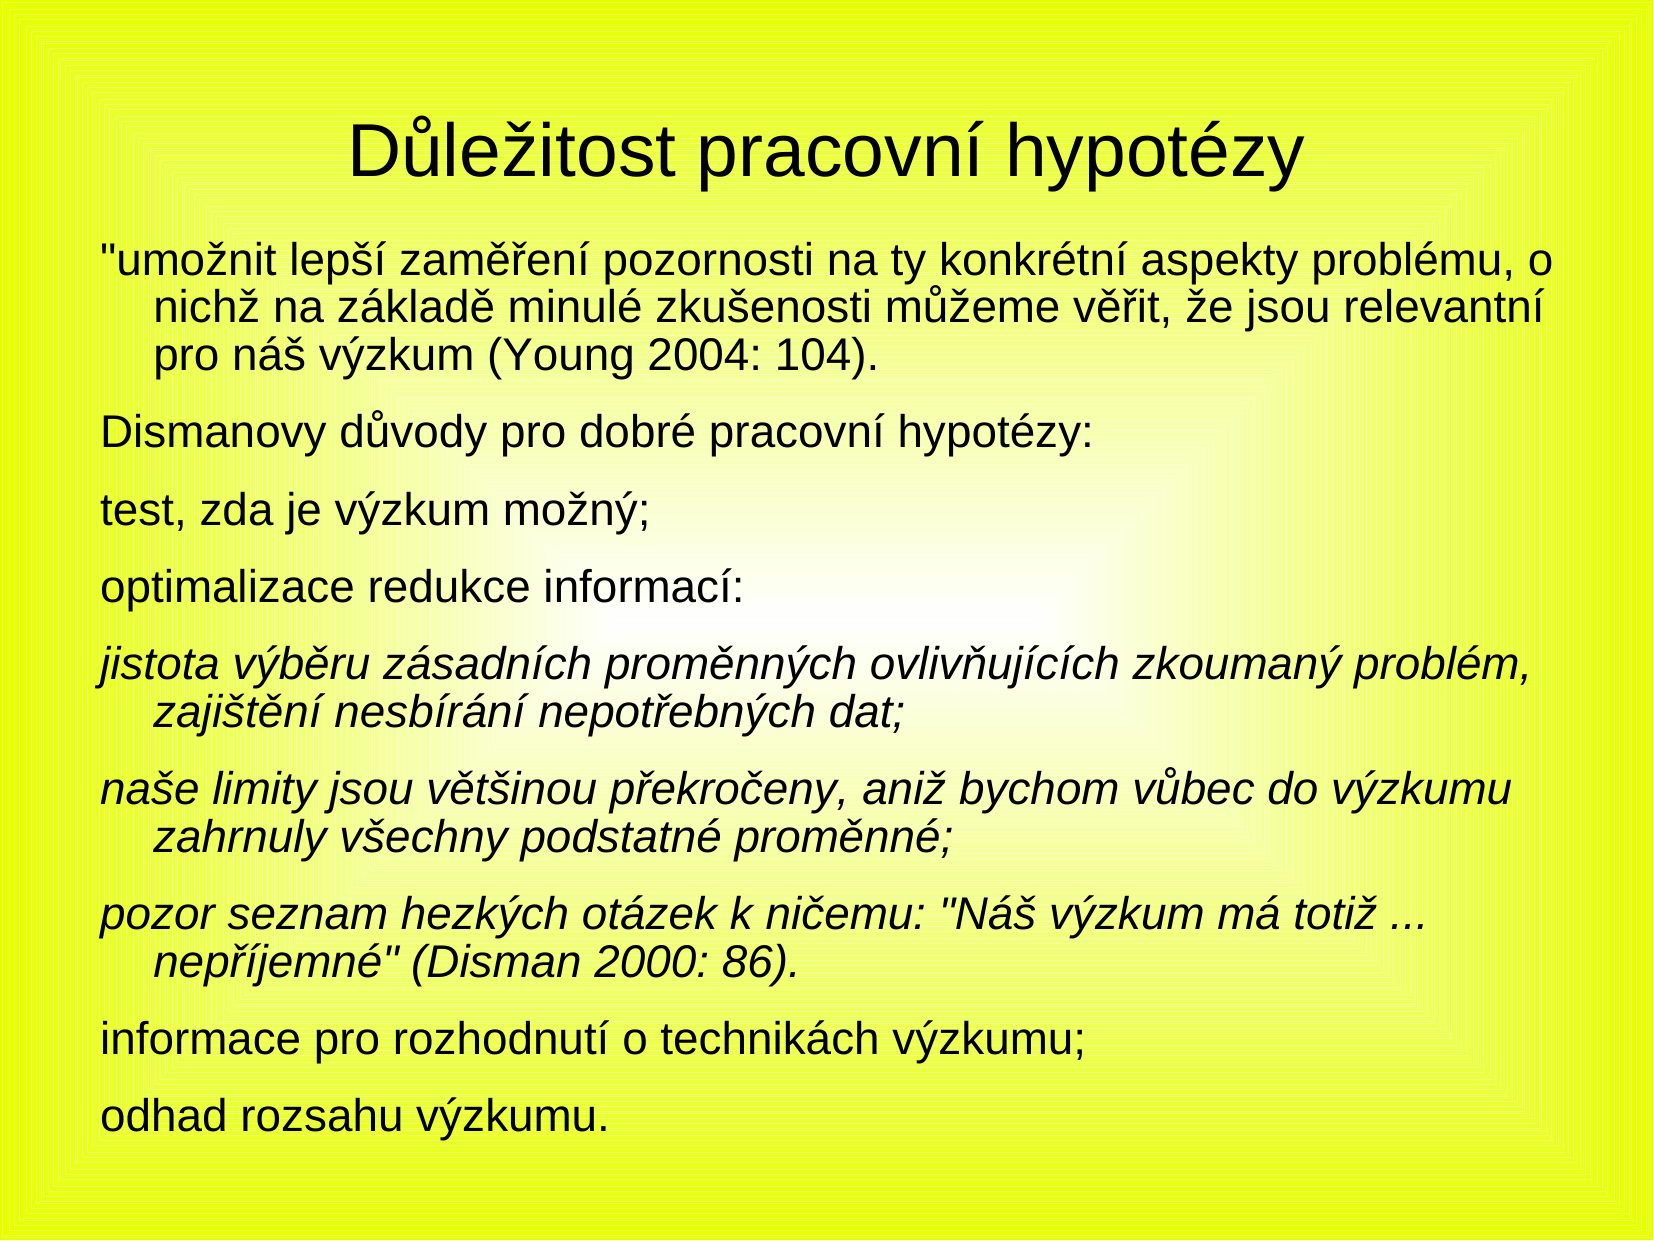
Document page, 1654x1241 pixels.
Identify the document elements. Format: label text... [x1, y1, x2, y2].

list "umožnit lepší zaměření pozornosti na ty konkrétní aspekty problému, o nichž na základě minulé zkušenosti můžeme věřit, že jsou relevantní pro náš výzkum (Young 2004: 104). Dismanovy důvody pro dobré pracovní hypotézy: test, zda je výzkum možný; optimalizace redukce informací: jistota výběru zásadních proměnných ovlivňujících zkoumaný problém, zajištění nesbírání nepotřebných dat; naše limity jsou většinou překročeny, aniž bychom vůbec do výzkumu zahrnuly všechny podstatné proměnné; pozor seznam hezkých otázek k ničemu: "Náš výzkum má totiž ... nepříjemné" (Disman 2000: 86). informace pro rozhodnutí o technikách výzkumu; odhad rozsahu výzkumu. [82, 236, 1571, 1191]
title Důležitost pracovní hypotézy [82, 56, 1571, 236]
